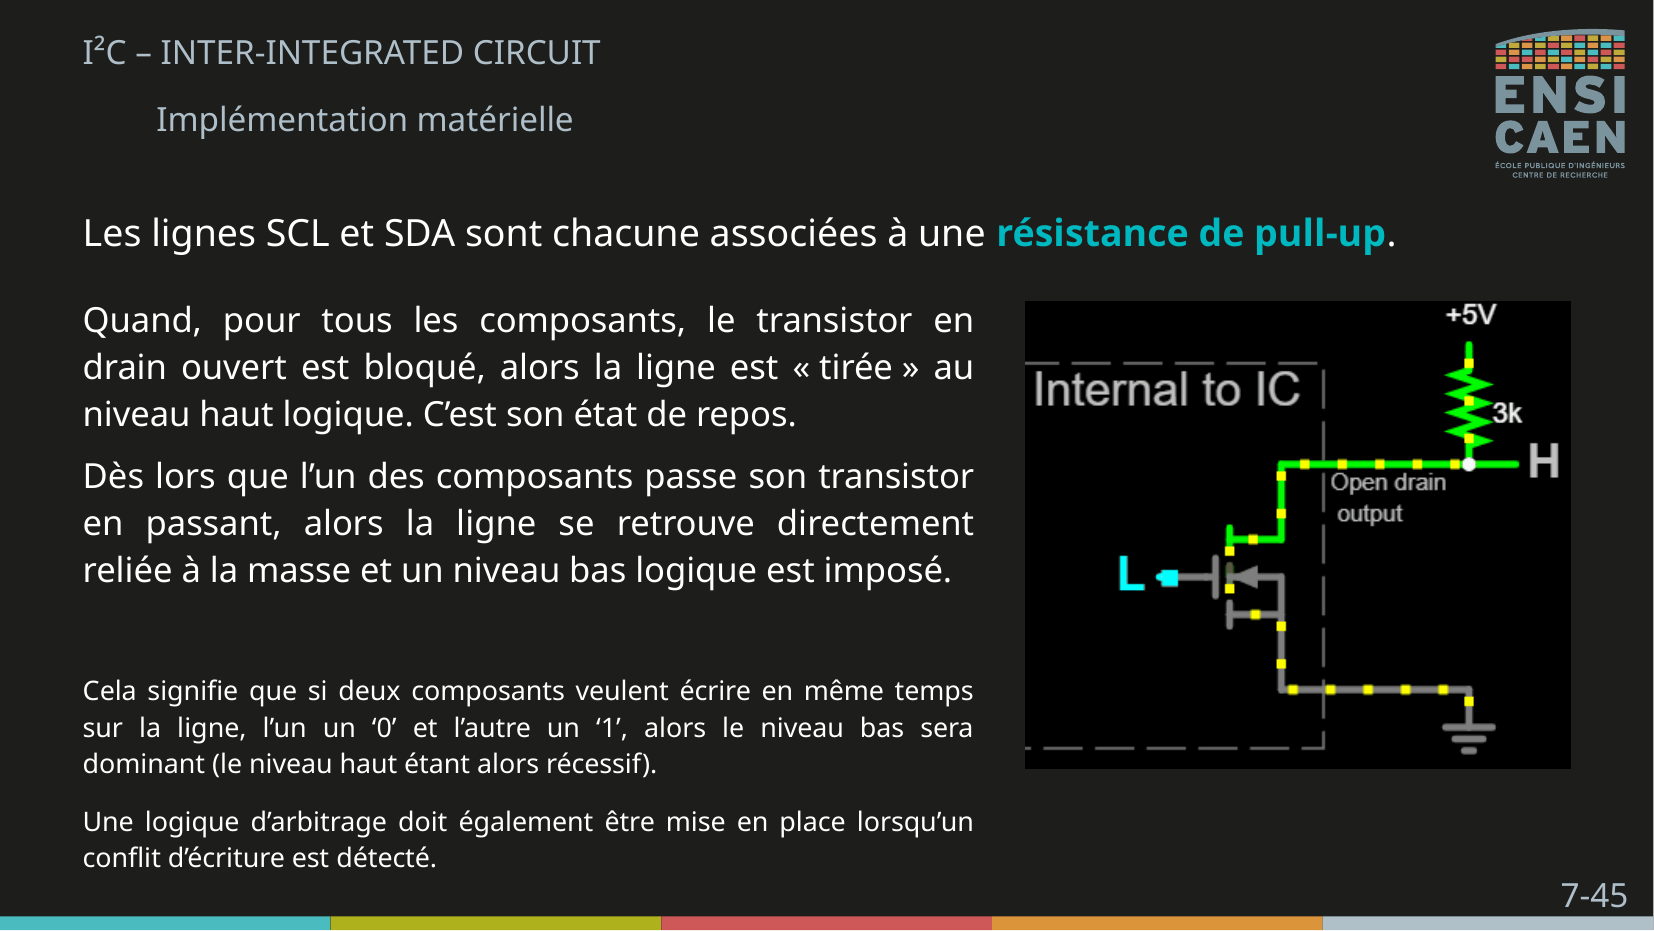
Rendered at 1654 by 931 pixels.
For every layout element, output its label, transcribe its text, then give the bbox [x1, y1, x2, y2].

picture [1025, 301, 1571, 769]
title I²C – INTER-INTEGRATED CIRCUIT Implémentation matérielle [82, 0, 1467, 148]
list Quand, pour tous les composants, le transistor en drain ouvert est bloqué, alors la ligne est « tirée » au niveau haut logique. C’est son état de repos. Dès lors que l’un des composants passe son transistor en passant, alors la ligne se retrouve directement reliée à la masse et un niveau bas logique est imposé. Cela signifie que si deux composants veulent écrire en même temps sur la ligne, l’un un ‘0’ et l’autre un ‘1’, alors le niveau bas sera dominant (le niveau haut étant alors récessif). Une logique d’arbitrage doit également être mise en place lorsqu’un conflit d’écriture est détecté. [82, 295, 975, 916]
list Les lignes SCL et SDA sont chacune associées à une résistance de pull-up. [82, 206, 1571, 266]
